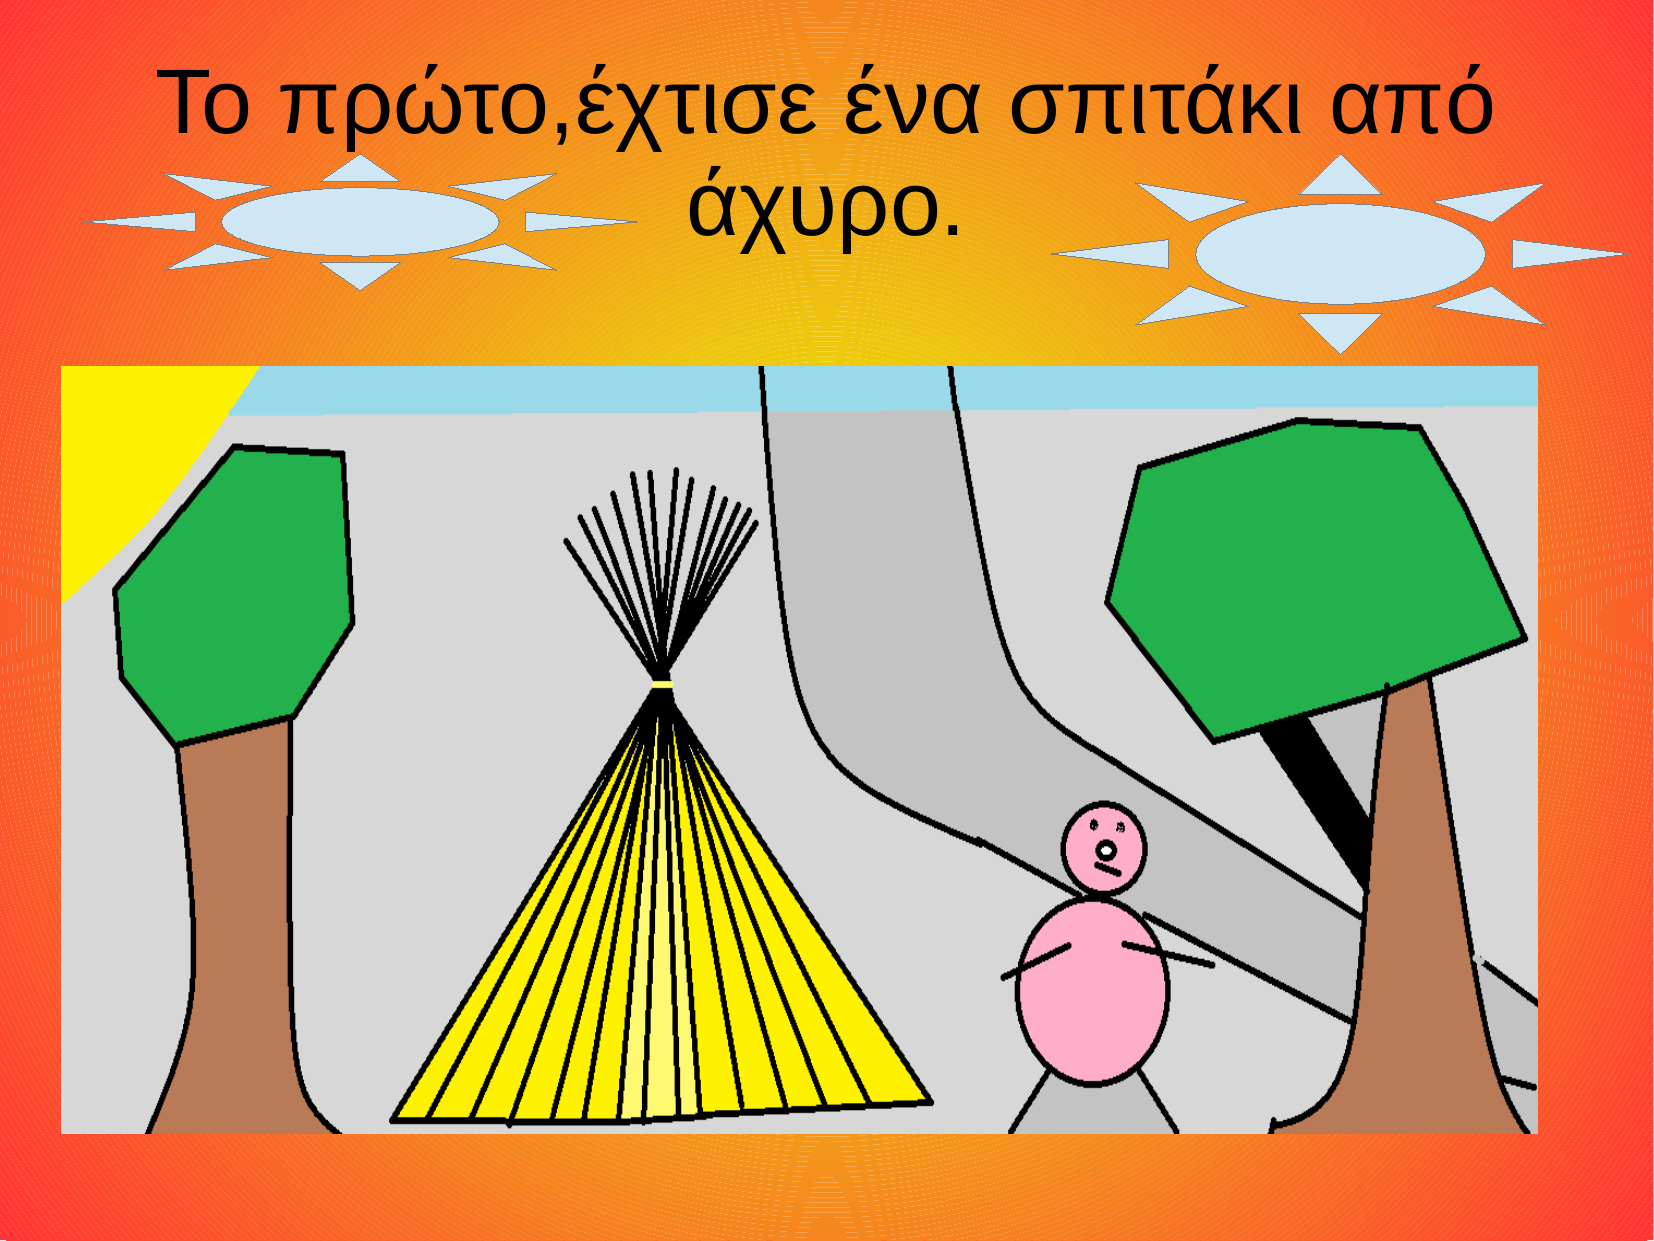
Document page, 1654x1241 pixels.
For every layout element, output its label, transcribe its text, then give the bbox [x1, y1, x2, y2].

text_box [1298, 153, 1383, 195]
text_box [1195, 203, 1486, 305]
text_box [320, 153, 401, 182]
text_box [1432, 182, 1546, 223]
text_box [1135, 182, 1249, 223]
picture [61, 366, 1538, 1134]
text_box [1512, 239, 1630, 269]
text_box [1432, 285, 1546, 325]
text_box [1051, 239, 1169, 269]
text_box [320, 262, 401, 291]
text_box [448, 173, 557, 201]
text_box [221, 187, 500, 257]
title Το πρώτο,έχτισε ένα σπιτάκι από άχυρο. [82, 49, 1571, 257]
text_box [1298, 313, 1383, 355]
text_box [1135, 285, 1249, 325]
text_box [525, 212, 638, 232]
text_box [82, 212, 196, 232]
text_box [448, 243, 557, 271]
text_box [163, 173, 273, 201]
text_box [163, 243, 273, 271]
